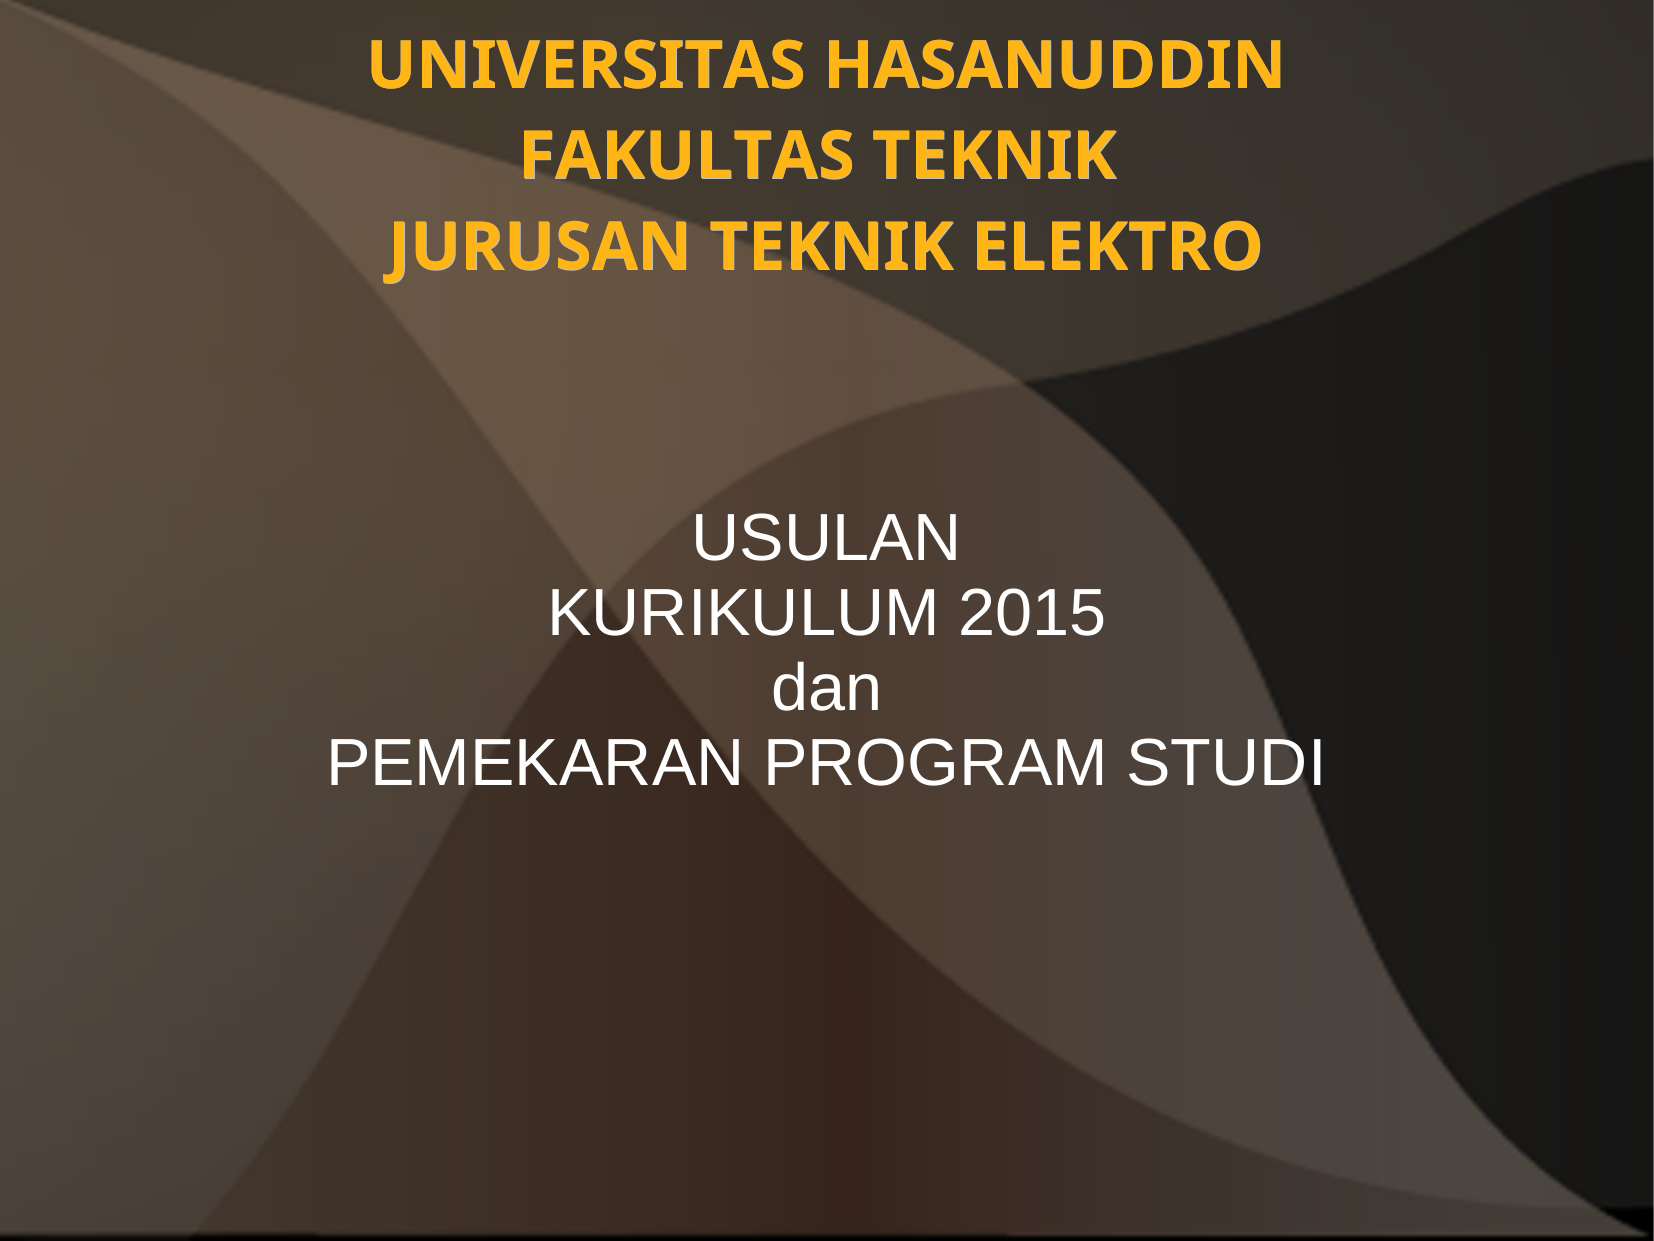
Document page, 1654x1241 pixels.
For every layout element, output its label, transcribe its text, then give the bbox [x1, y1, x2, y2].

title UNIVERSITAS HASANUDDIN FAKULTAS TEKNIK JURUSAN TEKNIK ELEKTRO [82, 40, 1571, 266]
subtitle USULAN KURIKULUM 2015 dan PEMEKARAN PROGRAM STUDI [82, 290, 1571, 1010]
picture [0, 0, 1654, 1241]
